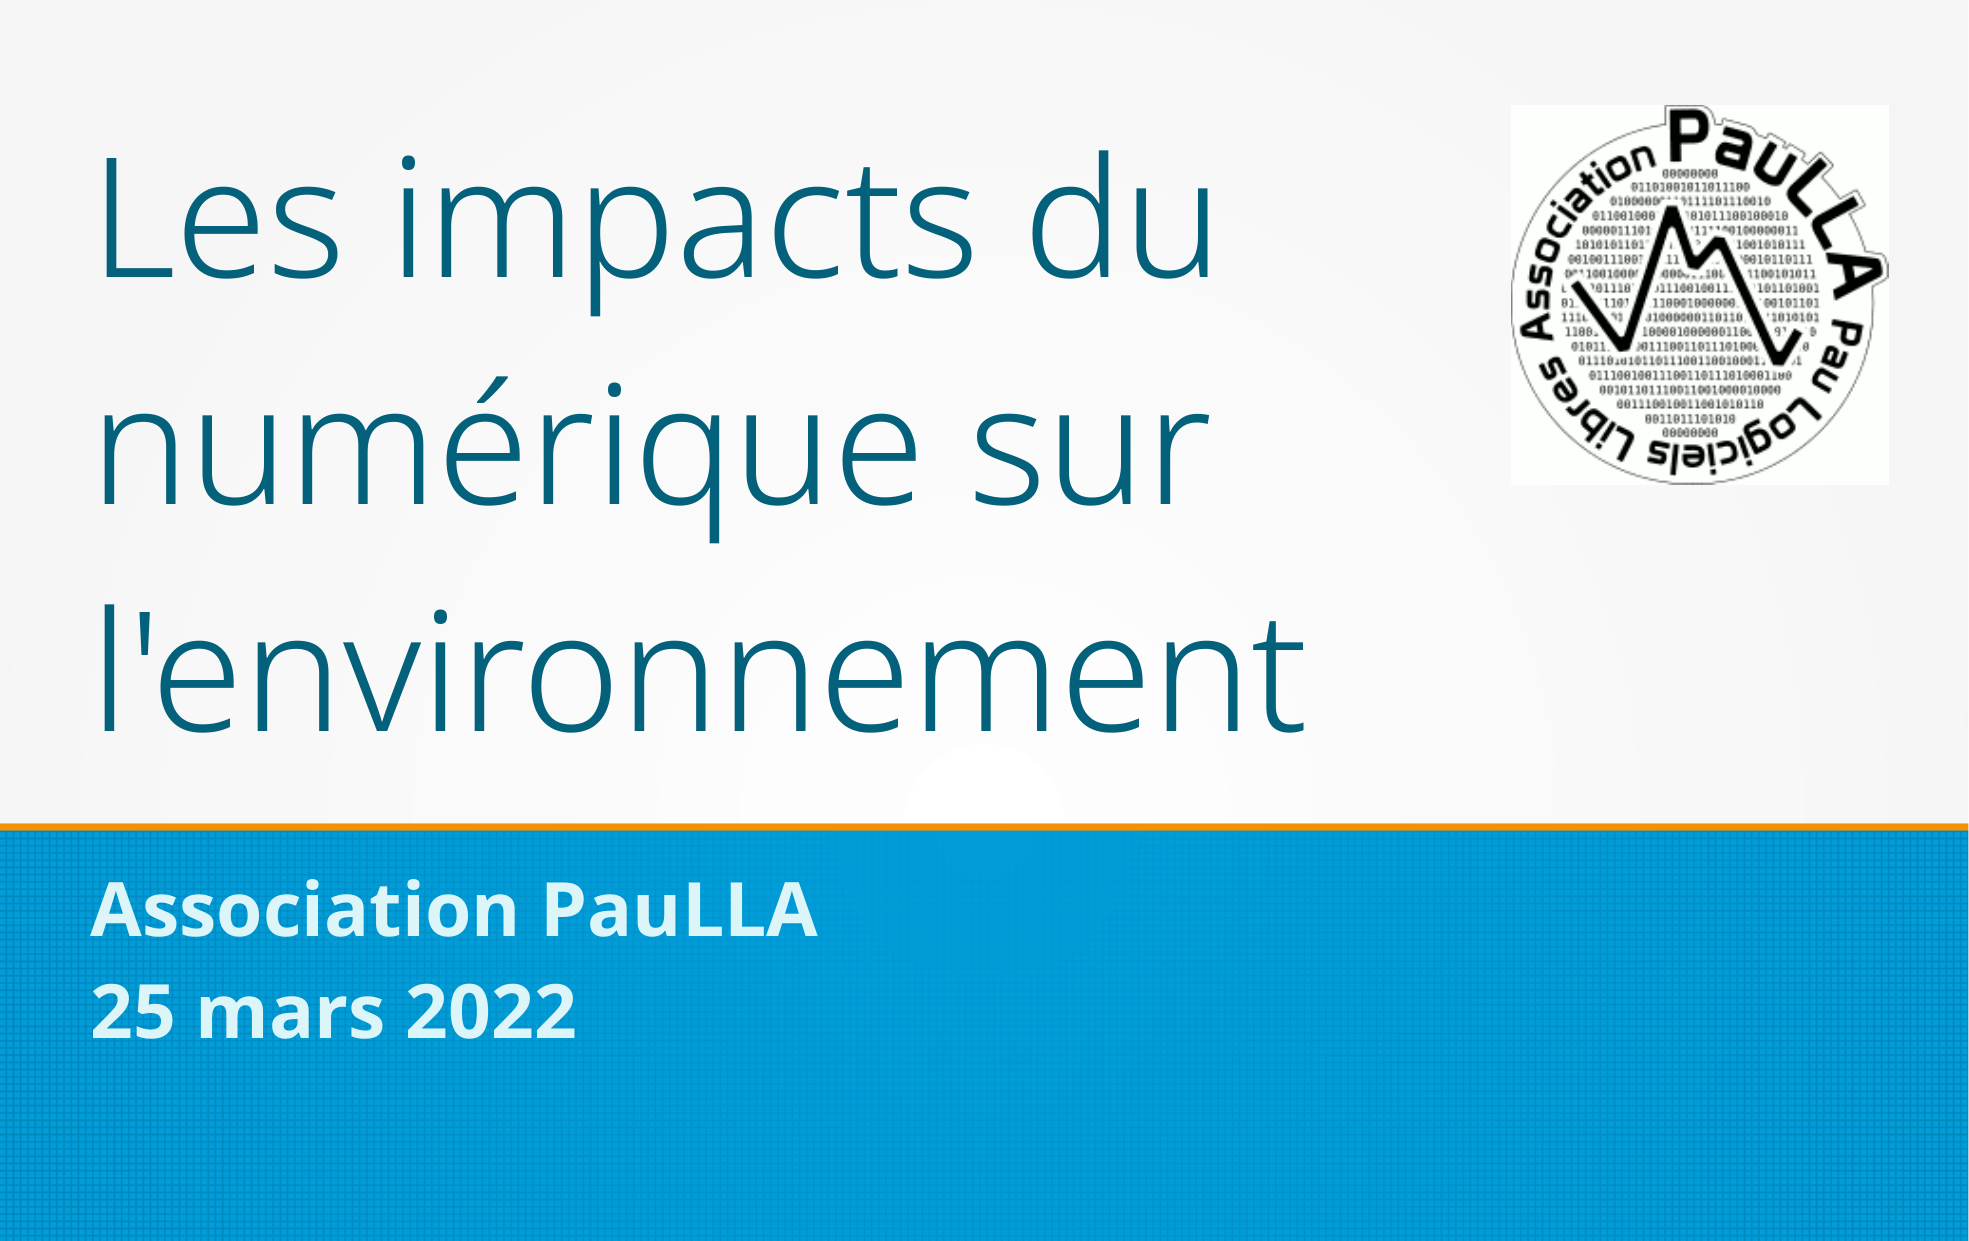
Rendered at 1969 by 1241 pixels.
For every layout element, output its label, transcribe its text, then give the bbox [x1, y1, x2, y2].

picture [0, 0, 1969, 830]
subtitle Association PauLLA 25 mars 2022 [90, 855, 1861, 1111]
title Les impacts du numérique sur l'environnement [90, 49, 1862, 781]
